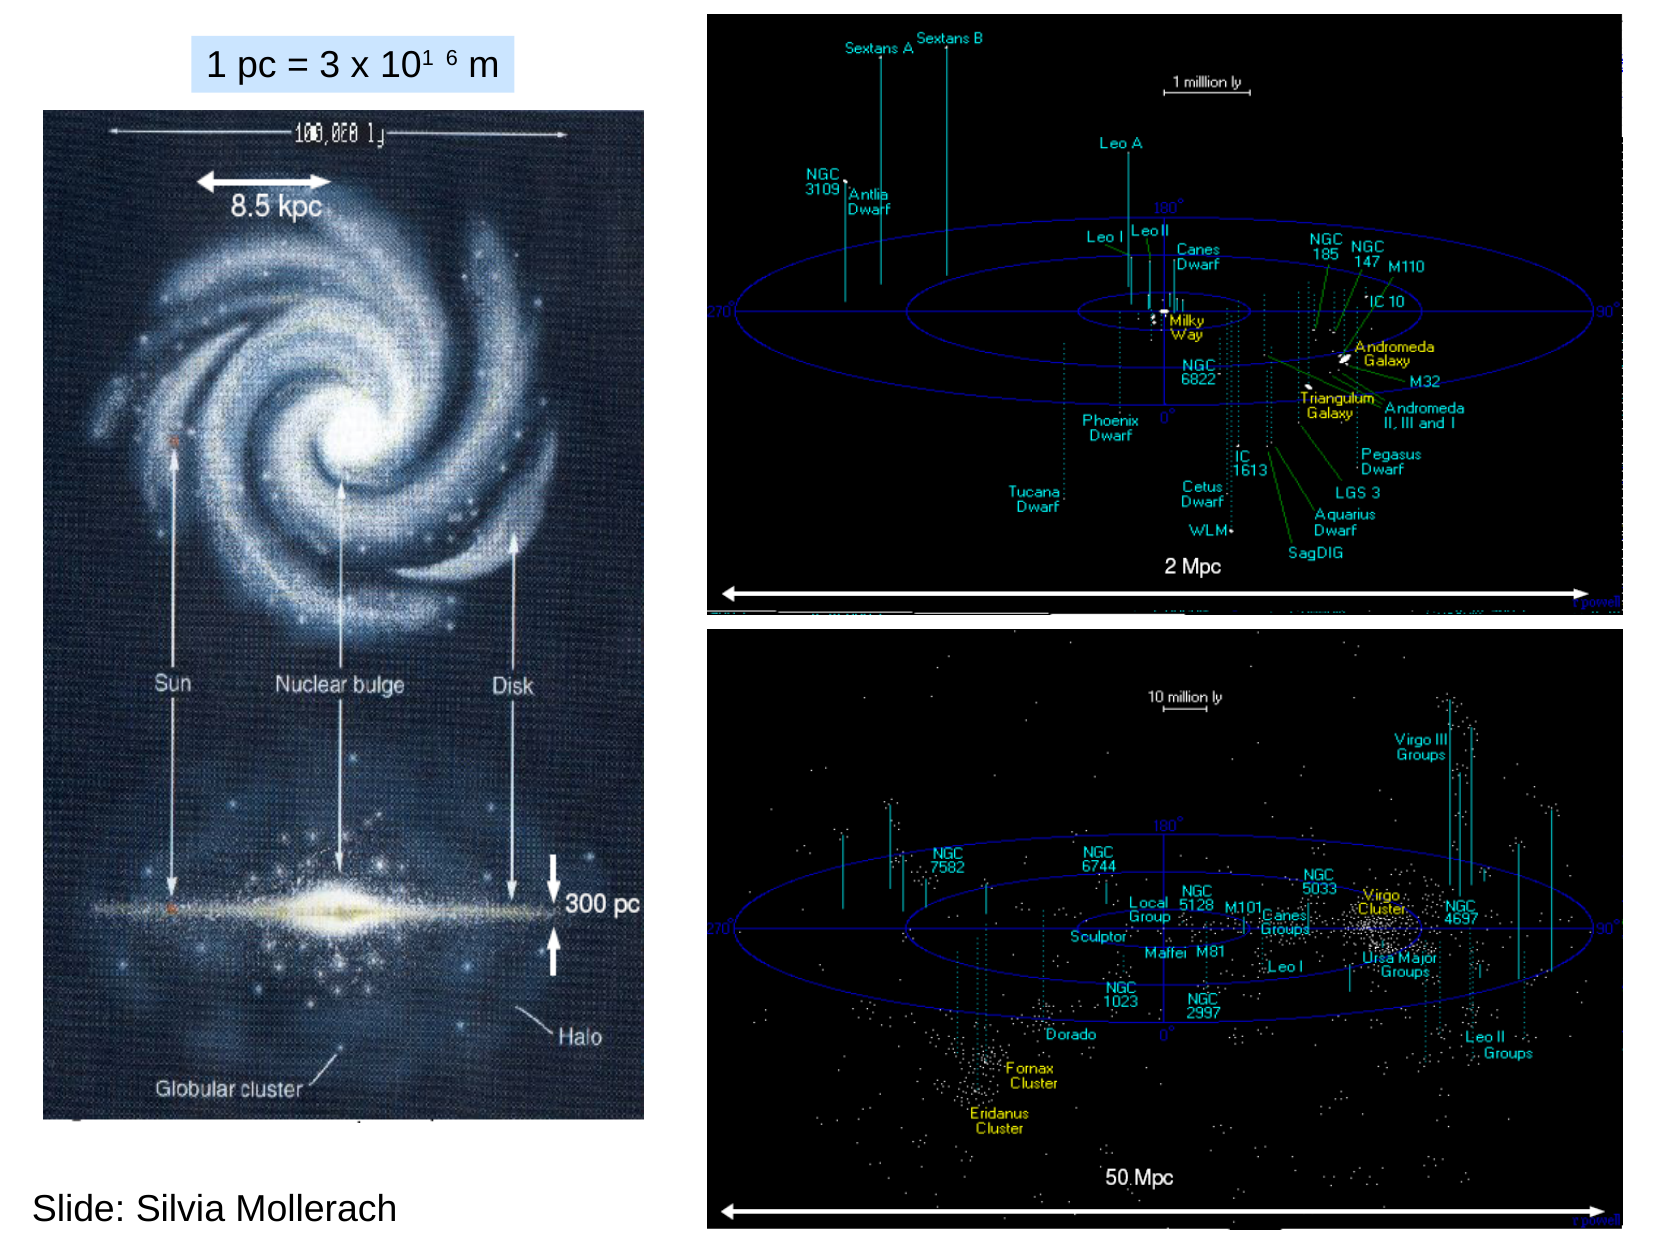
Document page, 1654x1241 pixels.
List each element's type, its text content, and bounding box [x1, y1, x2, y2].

text_box 1 pc = 3 x 101 6 m [191, 35, 515, 93]
picture [43, 110, 644, 1123]
text_box Slide: Silvia Mollerach [17, 1180, 413, 1238]
picture [707, 14, 1623, 616]
picture [707, 629, 1623, 1230]
